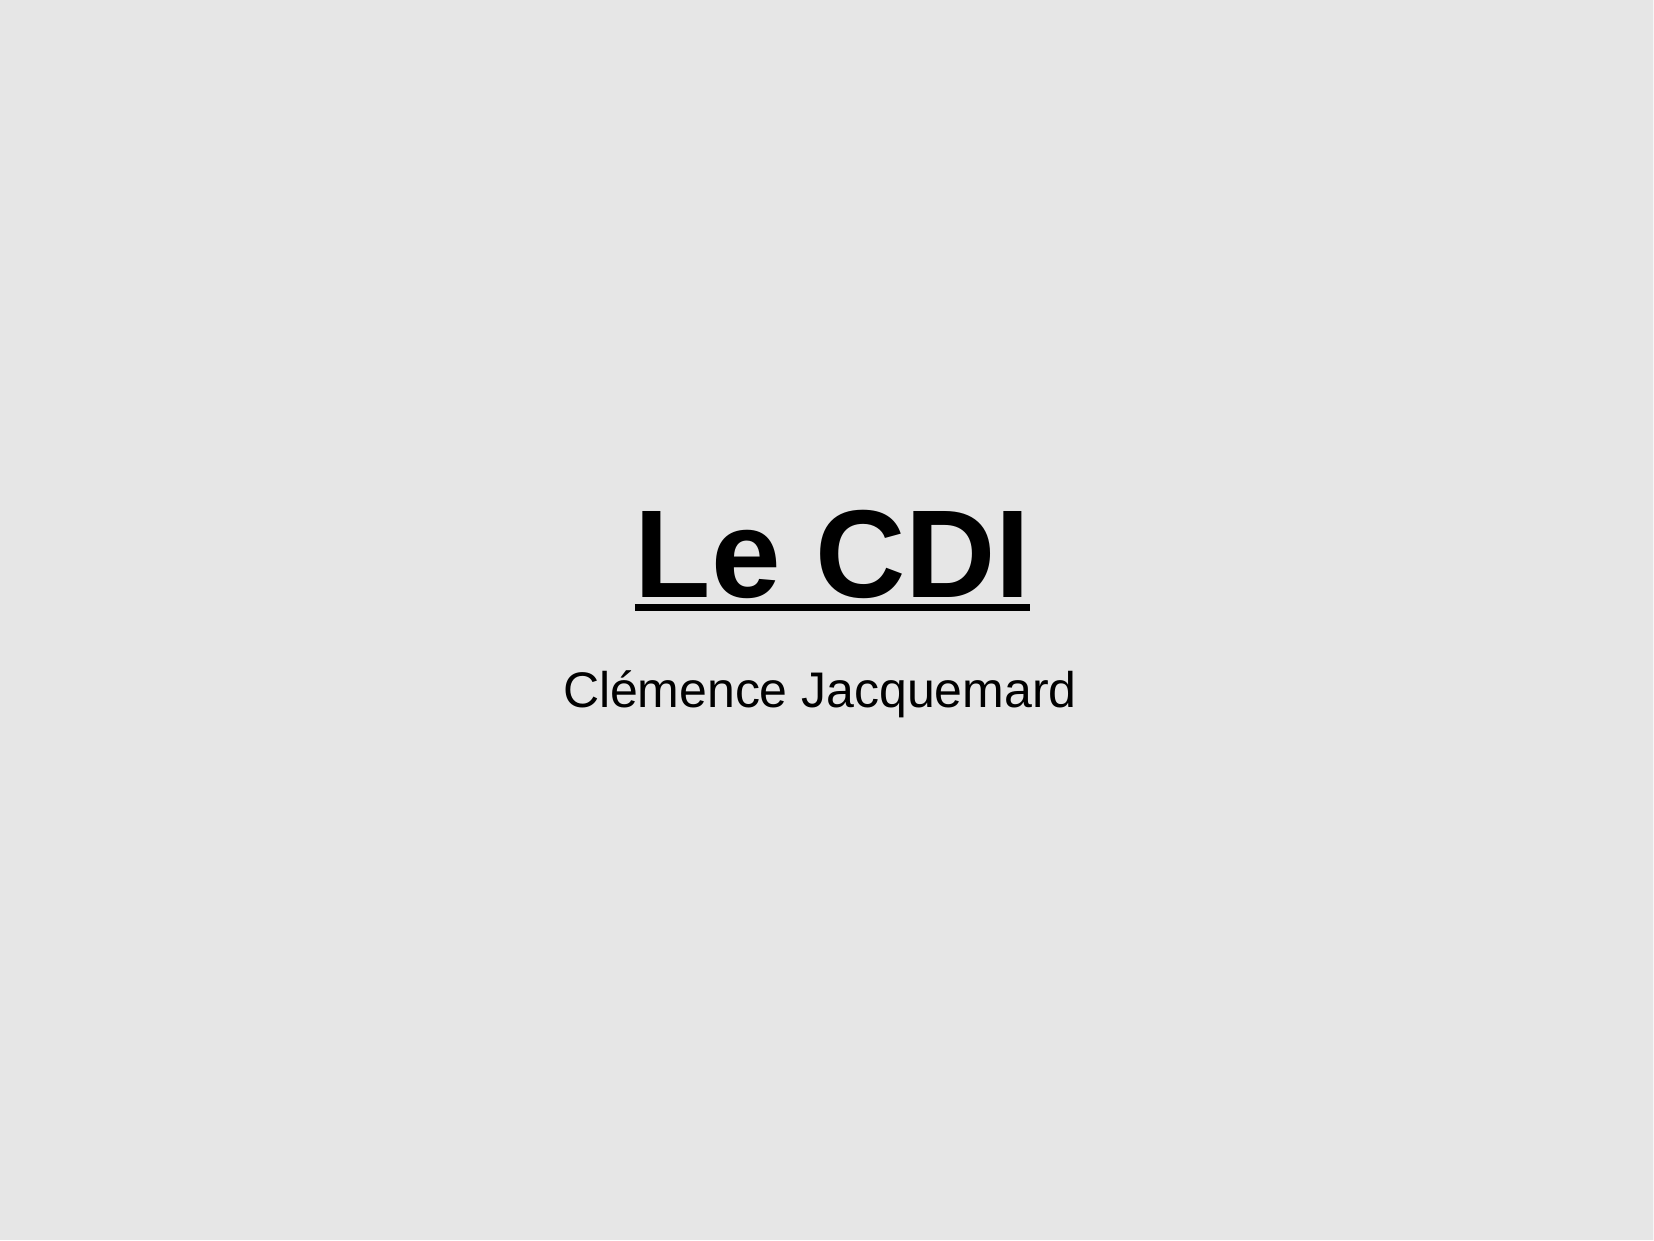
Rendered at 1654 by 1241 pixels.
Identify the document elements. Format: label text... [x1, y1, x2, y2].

title Le CDI Clémence Jacquemard [88, 484, 1577, 727]
